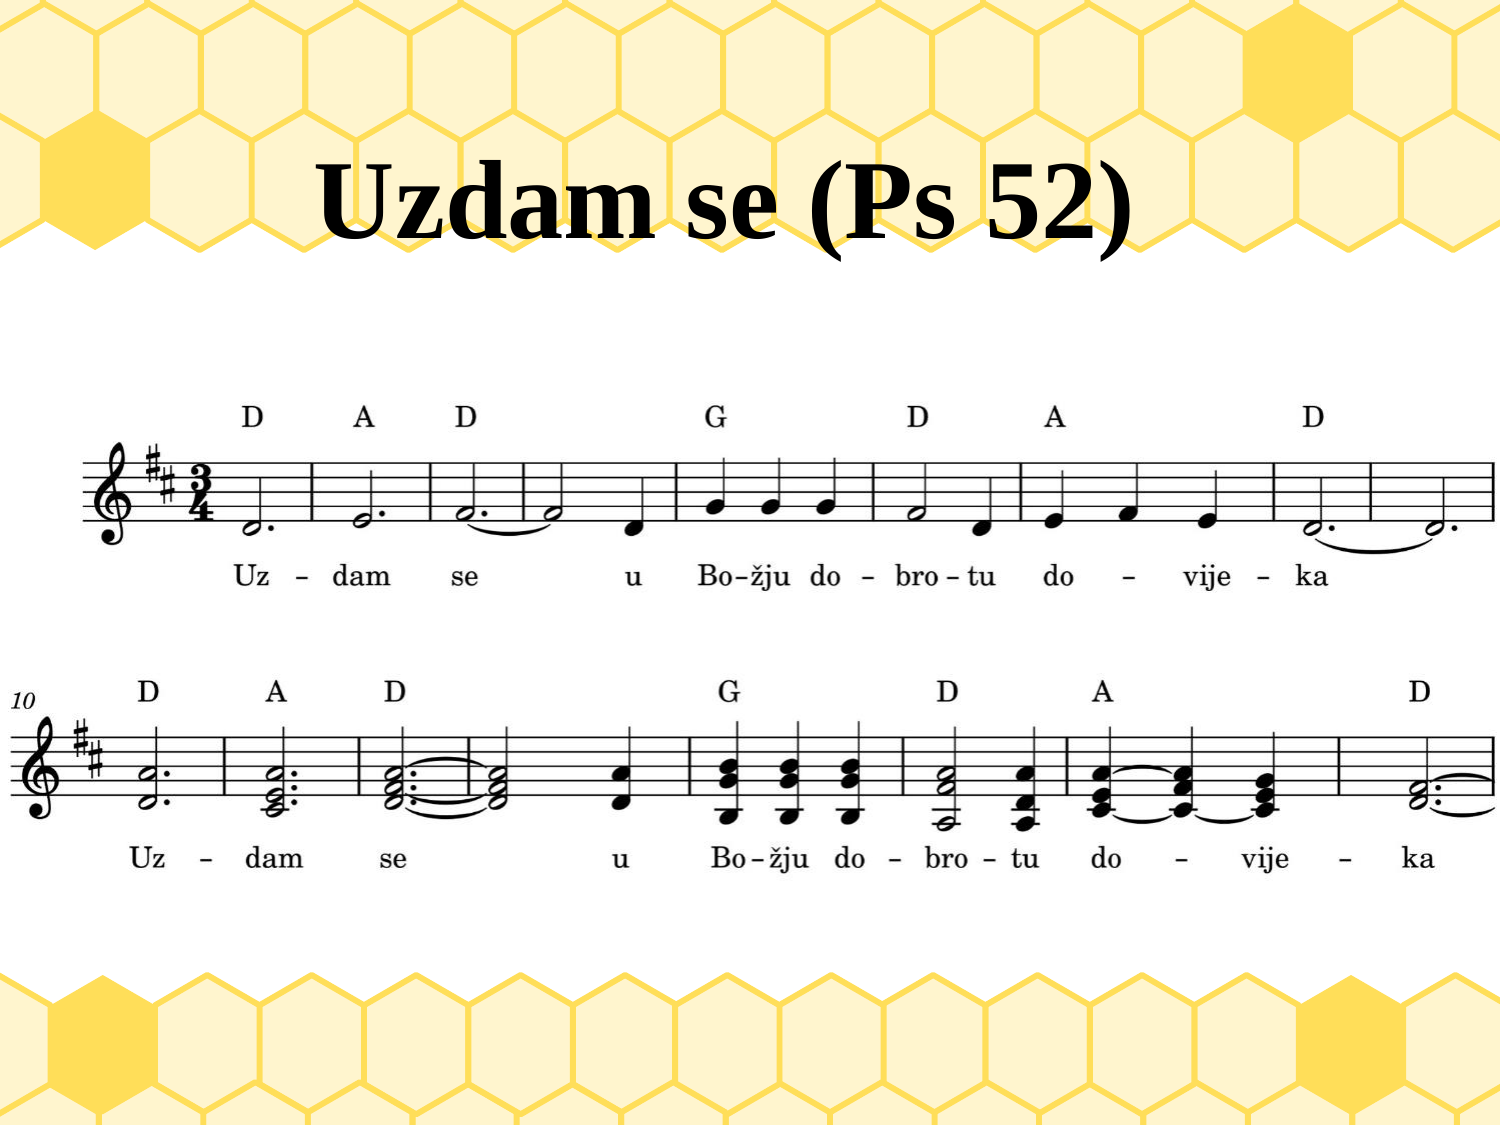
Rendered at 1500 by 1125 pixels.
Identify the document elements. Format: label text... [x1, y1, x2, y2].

picture [0, 385, 1500, 907]
text_box Uzdam se (Ps 52) [87, 99, 1363, 288]
